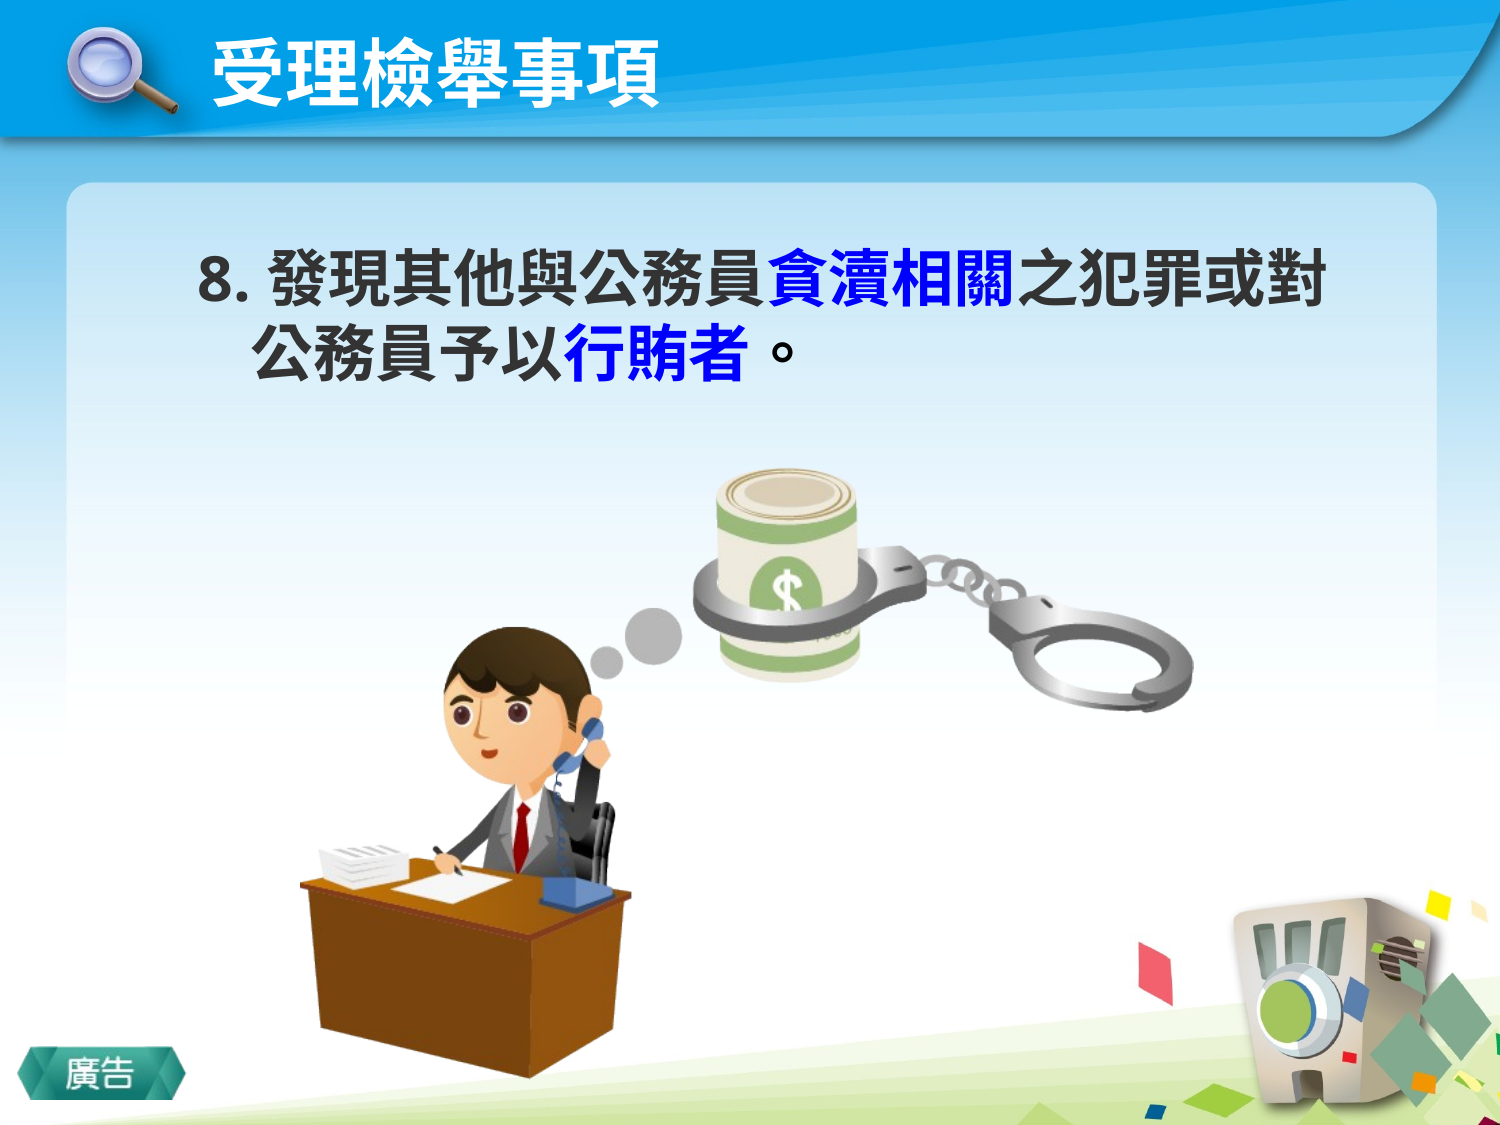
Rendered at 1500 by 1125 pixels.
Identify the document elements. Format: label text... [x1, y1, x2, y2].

picture [0, 0, 1500, 1125]
text_box 8.發現其他與公務員貪瀆相關之犯罪或對公務員予以行賄者。 [183, 231, 1400, 397]
text_box 受理檢舉事項 [195, 18, 680, 125]
picture [67, 27, 179, 114]
